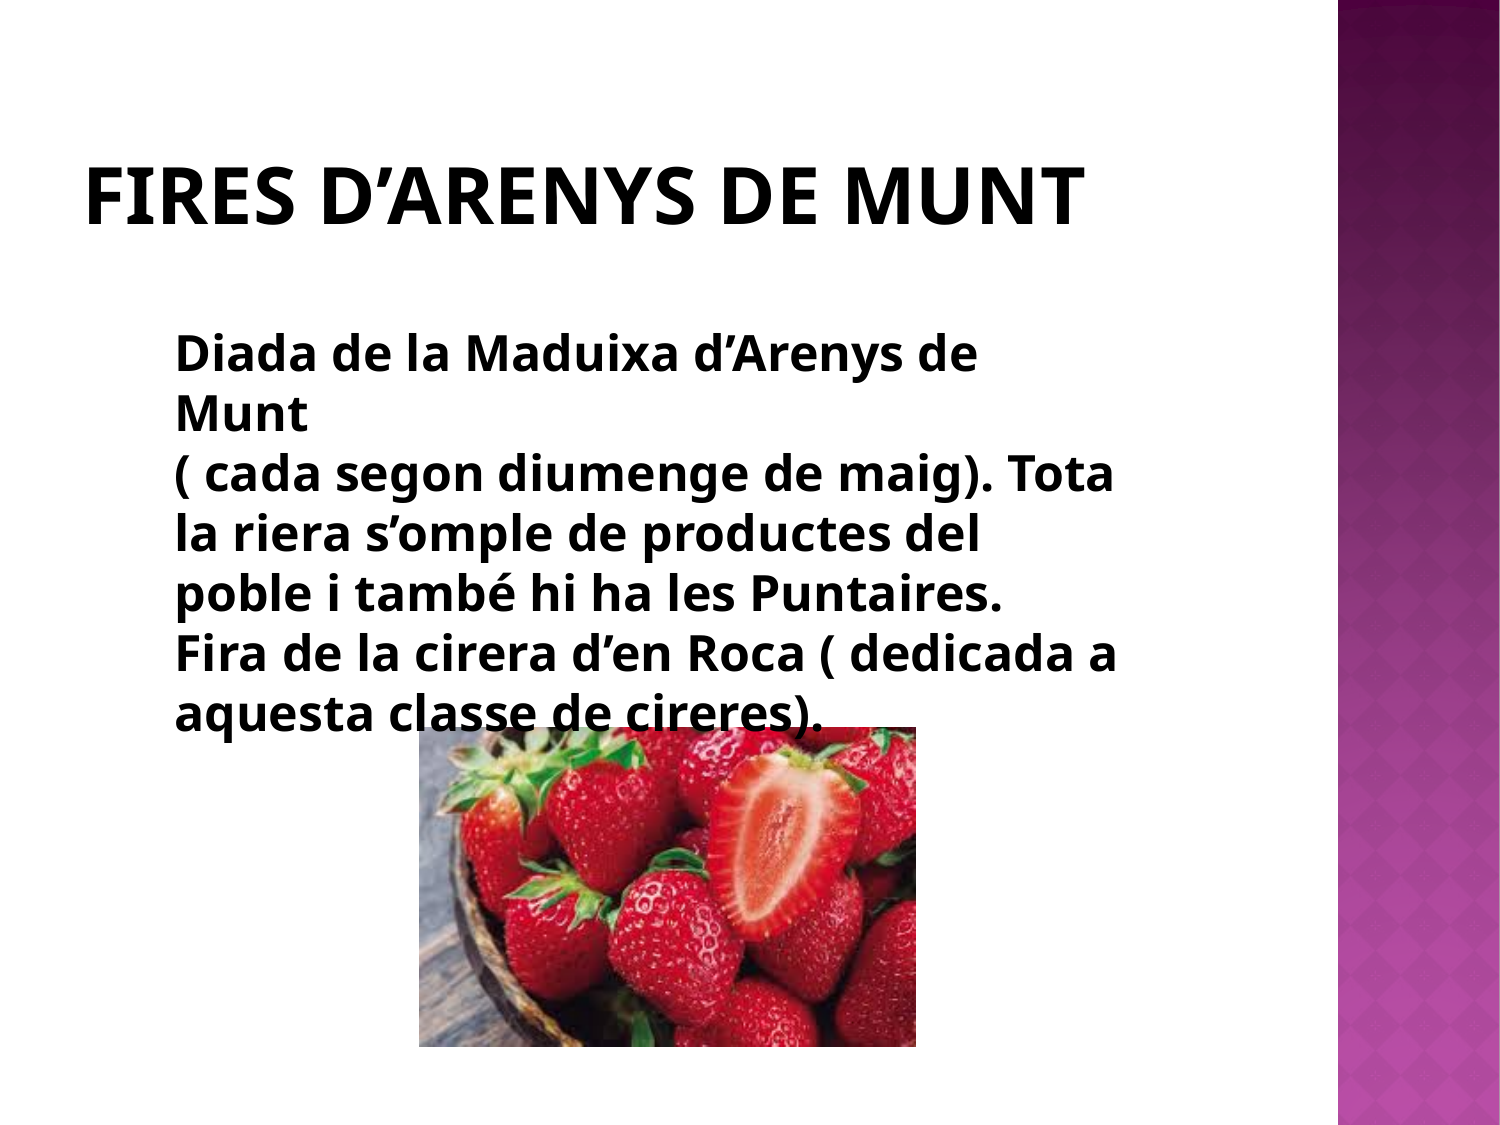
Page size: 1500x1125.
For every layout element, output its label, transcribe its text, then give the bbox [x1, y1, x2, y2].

picture [419, 749, 916, 1047]
text_box Diada de la Maduixa d’Arenys de Munt ( cada segon diumenge de maig). Tota la riera s’omple de productes del poble i també hi ha les Puntaires. Fira de la cirera d’en Roca ( dedicada a aquesta classe de cireres). [159, 314, 1137, 749]
title FIRES D’ARENYS DE MUNT [75, 52, 1263, 240]
